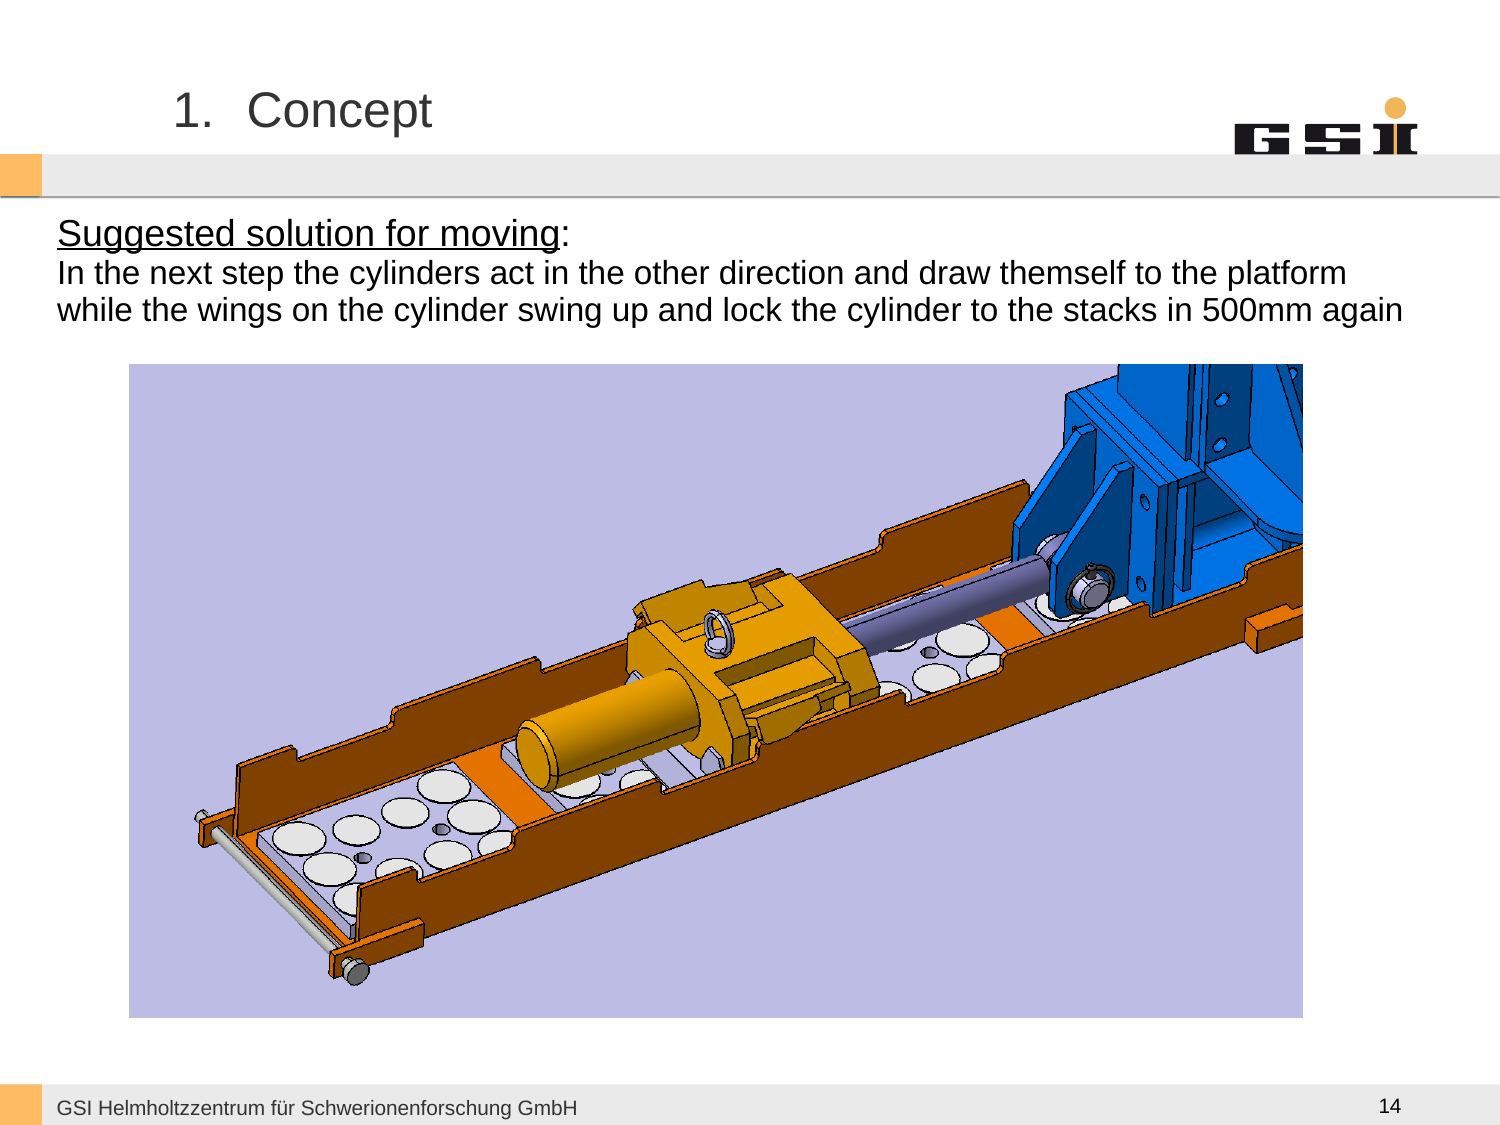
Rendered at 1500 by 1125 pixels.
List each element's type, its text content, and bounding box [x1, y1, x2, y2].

title 1. Concept [137, 45, 1054, 175]
picture [1233, 95, 1419, 154]
text_box Suggested solution for moving: In the next step the cylinders act in the other direction and draw themself to the platform while the wings on the cylinder swing up and lock the cylinder to the stacks in 500mm again [42, 204, 1500, 430]
picture [129, 364, 1303, 1018]
